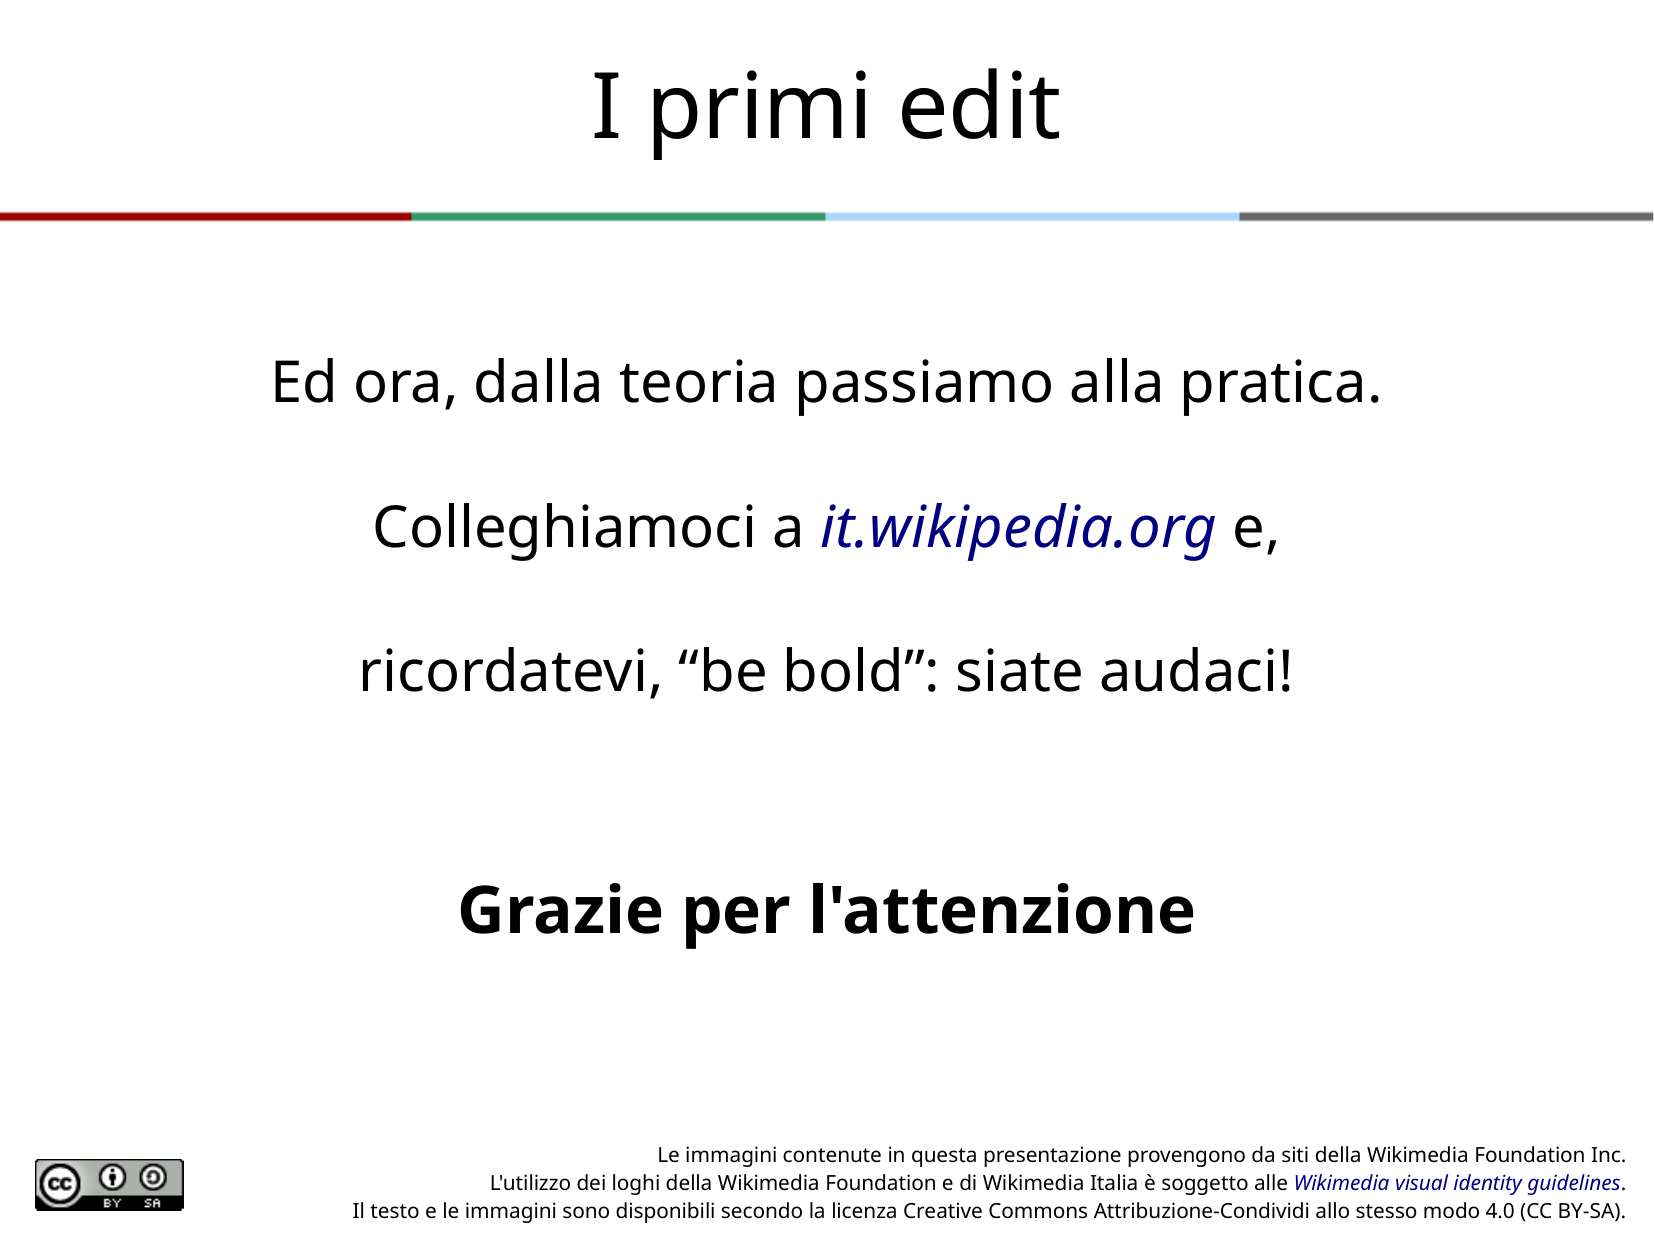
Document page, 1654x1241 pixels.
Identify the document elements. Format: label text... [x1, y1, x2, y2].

list Grazie per l'attenzione [82, 863, 1571, 953]
title I primi edit [82, 0, 1571, 200]
list Ed ora, dalla teoria passiamo alla pratica. Colleghiamoci a it.wikipedia.org e, ricordatevi, “be bold”: siate audaci! [118, 301, 1536, 709]
list Le immagini contenute in questa presentazione provengono da siti della Wikimedia Foundation Inc. L'utilizzo dei loghi della Wikimedia Foundation e di Wikimedia Italia è soggetto alle Wikimedia visual identity guidelines. Il testo e le immagini sono disponibili secondo la licenza Creative Commons Attribuzione-Condividi allo stesso modo 4.0 (CC BY-SA). [23, 1139, 1627, 1229]
picture [35, 1159, 184, 1211]
picture [0, 200, 1654, 235]
